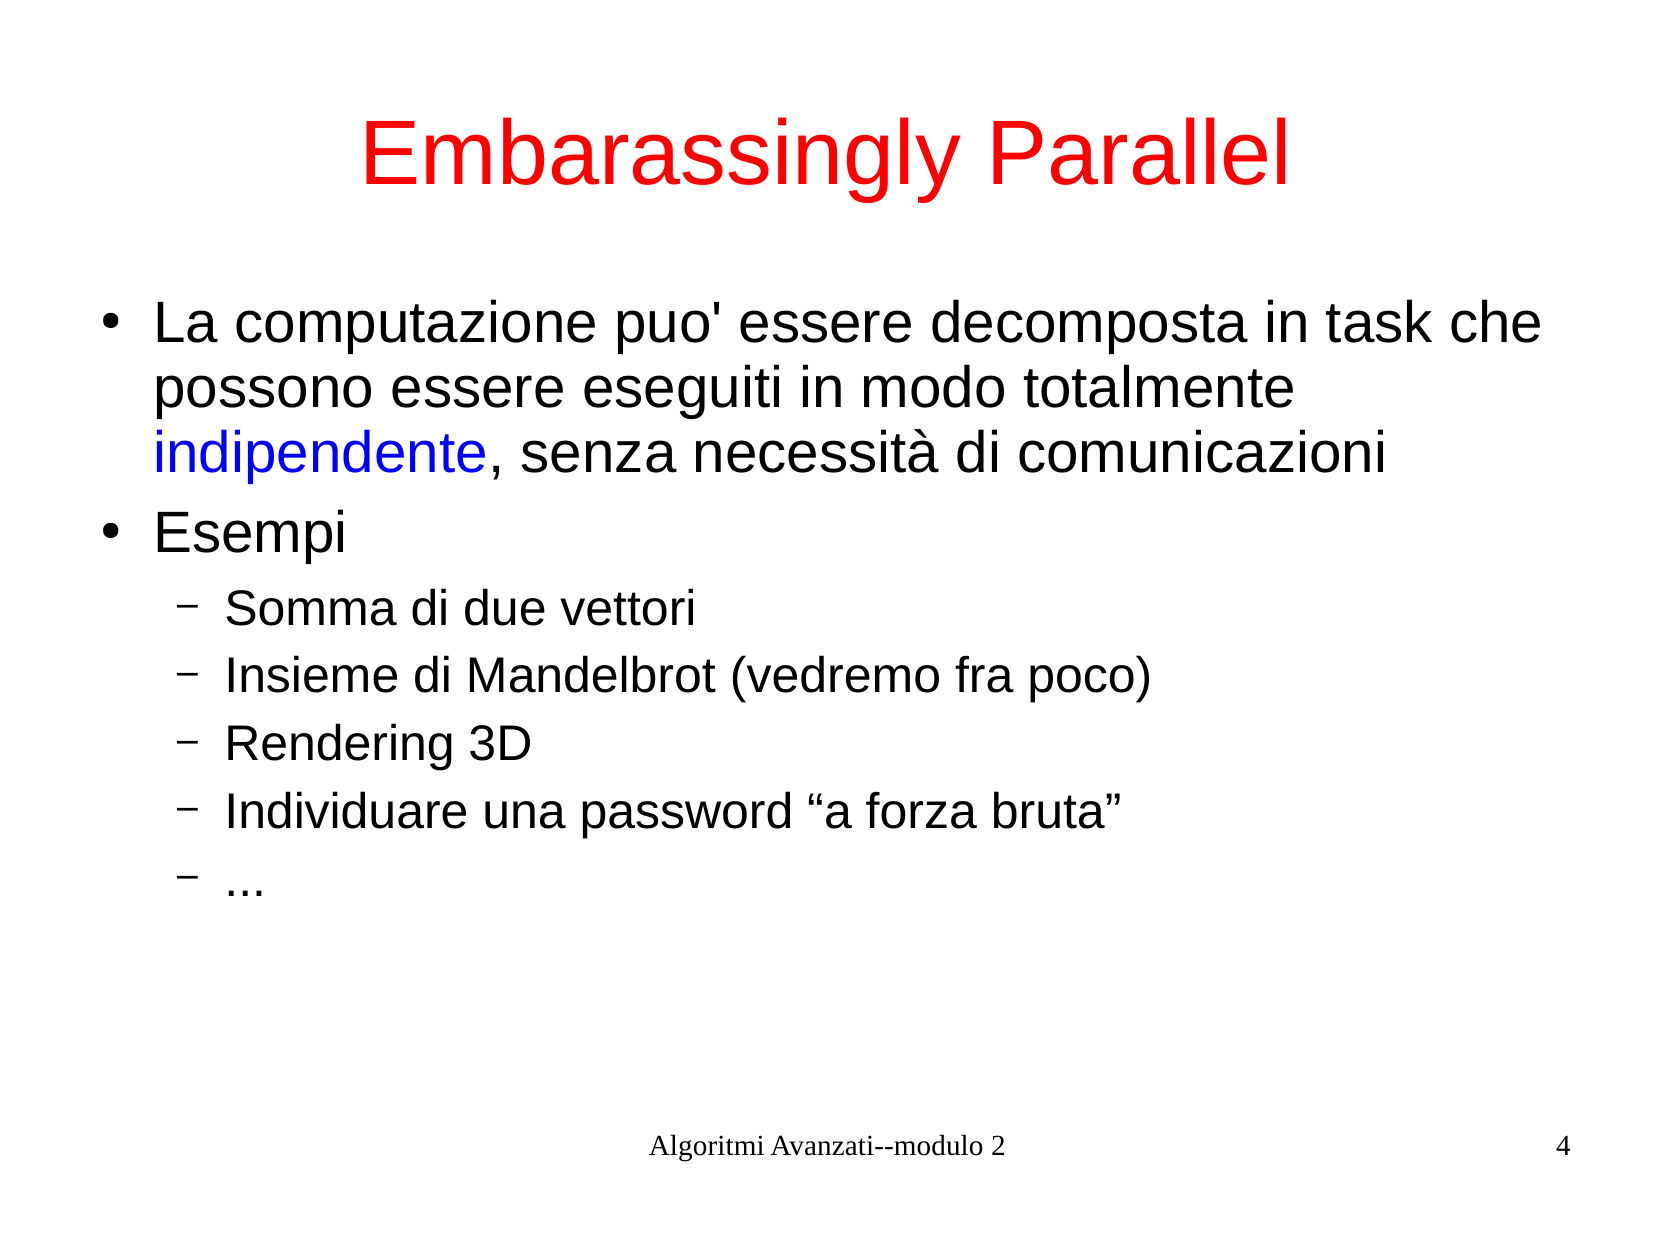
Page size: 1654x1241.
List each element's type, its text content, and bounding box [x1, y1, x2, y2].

list La computazione puo' essere decomposta in task che possono essere eseguiti in modo totalmente indipendente, senza necessità di comunicazioni Esempi Somma di due vettori Insieme di Mandelbrot (vedremo fra poco) Rendering 3D Individuare una password “a forza bruta” ... [82, 290, 1571, 1109]
title Embarassingly Parallel [82, 49, 1571, 257]
